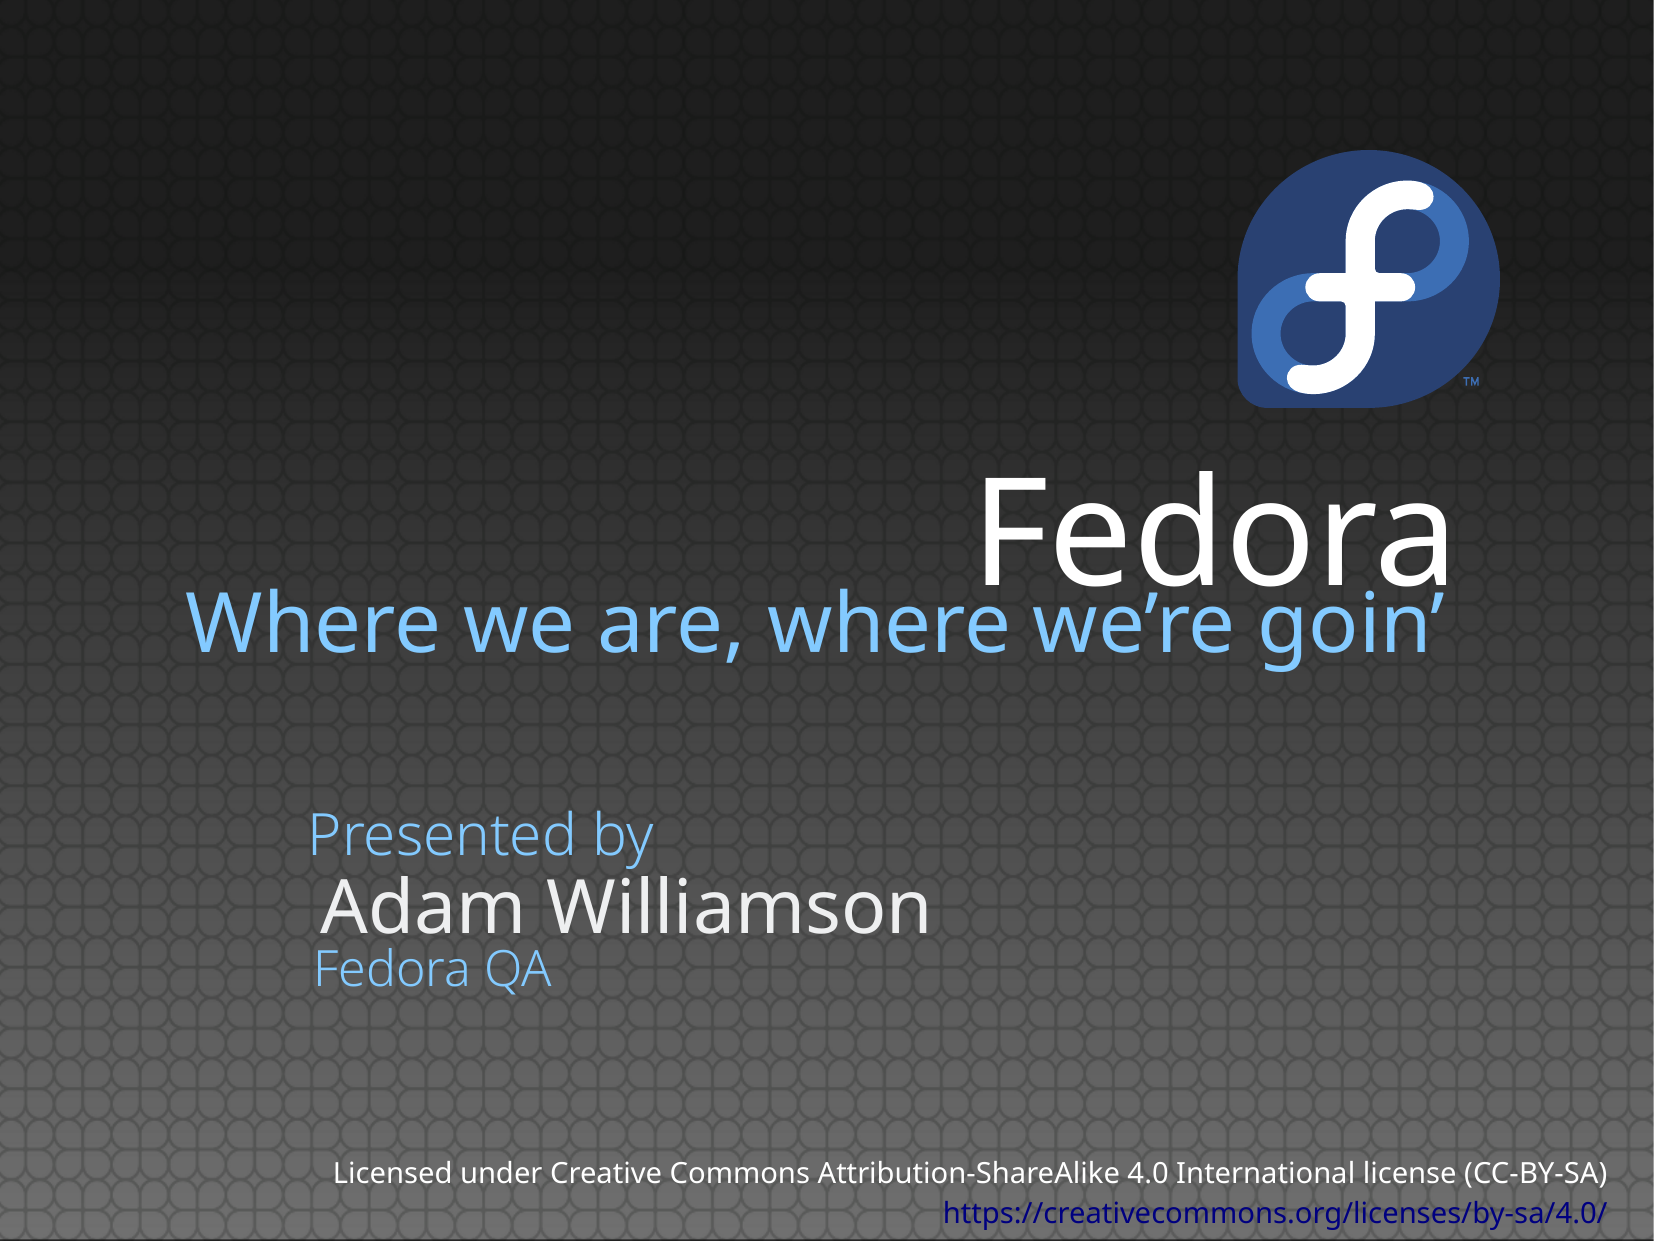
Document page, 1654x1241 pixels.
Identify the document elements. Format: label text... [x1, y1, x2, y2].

picture [0, 0, 1654, 1241]
text_box Fedora [37, 417, 1475, 601]
text_box Presented by [293, 785, 694, 866]
text_box Fedora QA [298, 925, 782, 997]
text_box Adam Williamson [305, 846, 1057, 946]
subtitle Where we are, where we’re goin’ [100, 601, 1447, 667]
text_box Licensed under Creative Commons Attribution-ShareAlike 4.0 International license (CC-BY-SA) https://creativecommons.org/licenses/by-sa/4.0/ [64, 1144, 1624, 1229]
